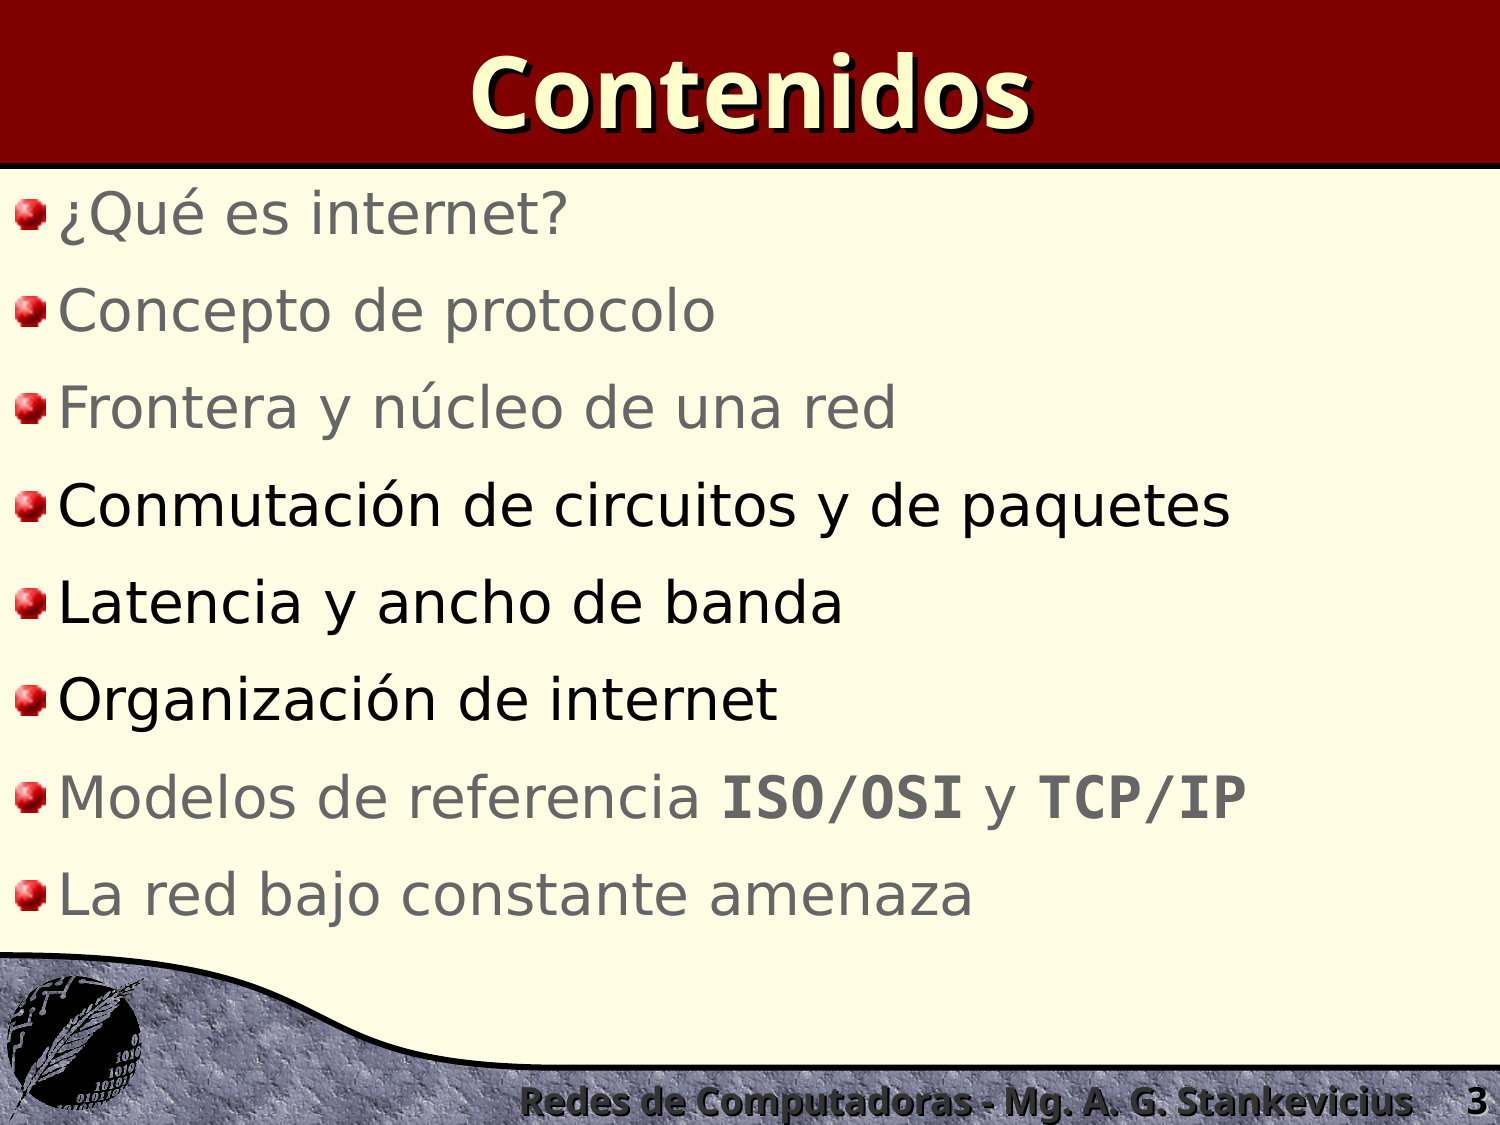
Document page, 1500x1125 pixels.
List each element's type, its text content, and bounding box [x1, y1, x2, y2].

title Contenidos [15, 5, 1485, 160]
list ¿Qué es internet? Concepto de protocolo Frontera y núcleo de una red Conmutación de circuitos y de paquetes Latencia y ancho de banda Organización de internet Modelos de referencia ISO/OSI y TCP/IP La red bajo constante amenaza [0, 180, 1500, 930]
picture [0, 959, 1500, 1125]
picture [790, 1100, 795, 1110]
picture [1047, 1100, 1054, 1110]
